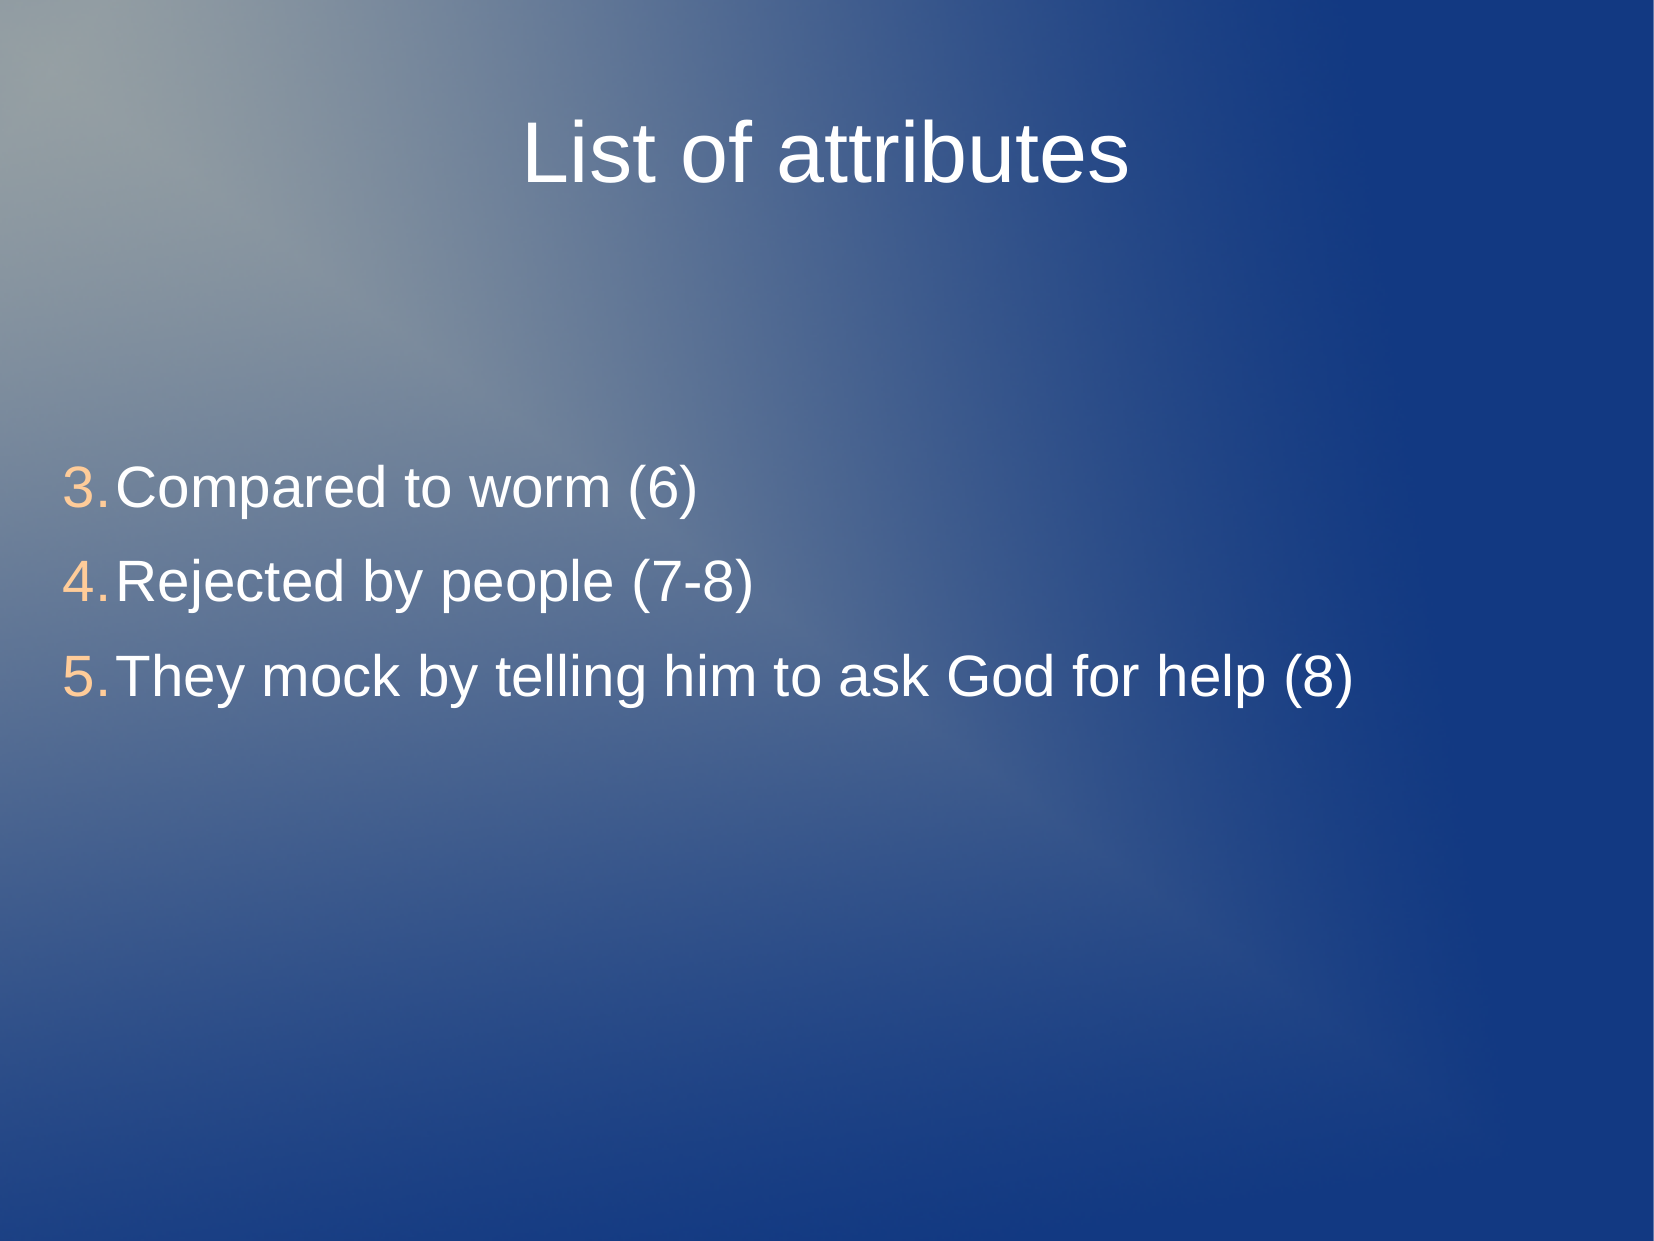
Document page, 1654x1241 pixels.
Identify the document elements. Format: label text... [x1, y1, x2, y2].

title List of attributes [82, 49, 1571, 257]
list Compared to worm (6) Rejected by people (7-8) They mock by telling him to ask God for help (8) [45, 360, 1534, 1179]
picture [0, 0, 1654, 1241]
